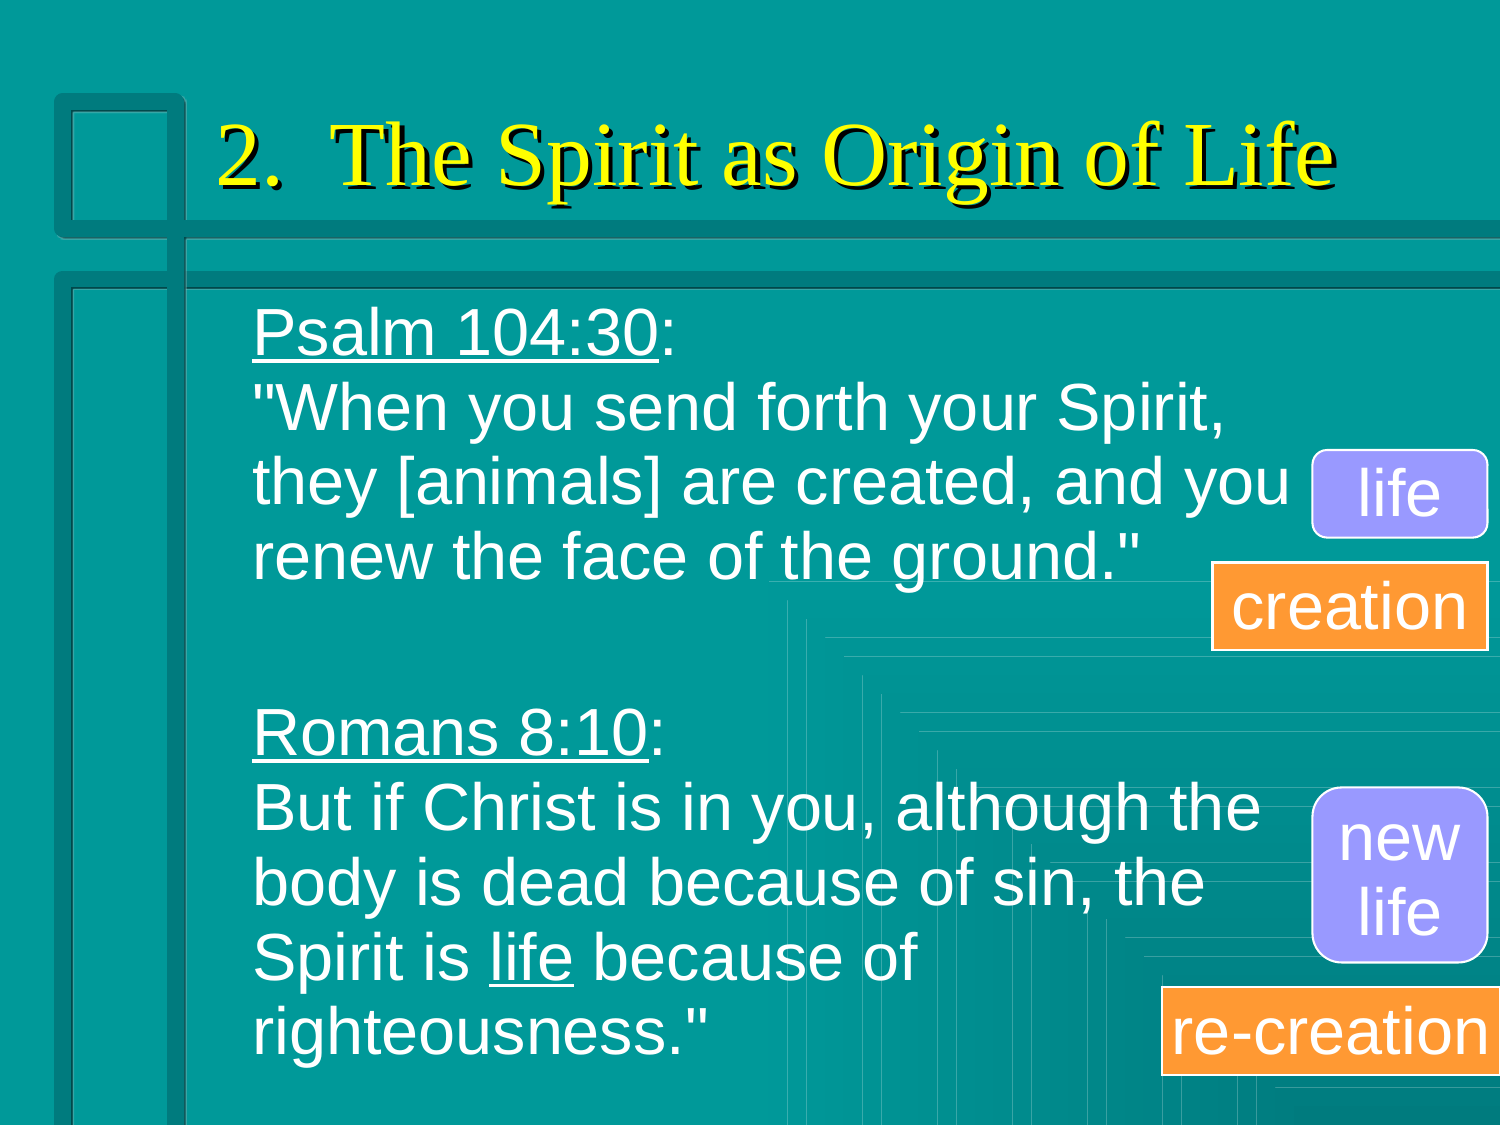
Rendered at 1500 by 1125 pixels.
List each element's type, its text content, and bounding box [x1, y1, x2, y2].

text_box Romans 8:10: But if Christ is in you, although the body is dead because of sin, the Spirit is life because of righteousness." [237, 687, 1338, 1077]
text_box life [1312, 450, 1488, 538]
text_box Psalm 104:30: "When you send forth your Spirit, they [animals] are created, and you renew the face of the ground." [237, 287, 1338, 602]
text_box re-creation [1162, 987, 1500, 1075]
text_box creation [1212, 562, 1488, 651]
title 2. The Spirit as Origin of Life [200, 34, 1476, 213]
text_box new life [1312, 787, 1488, 963]
